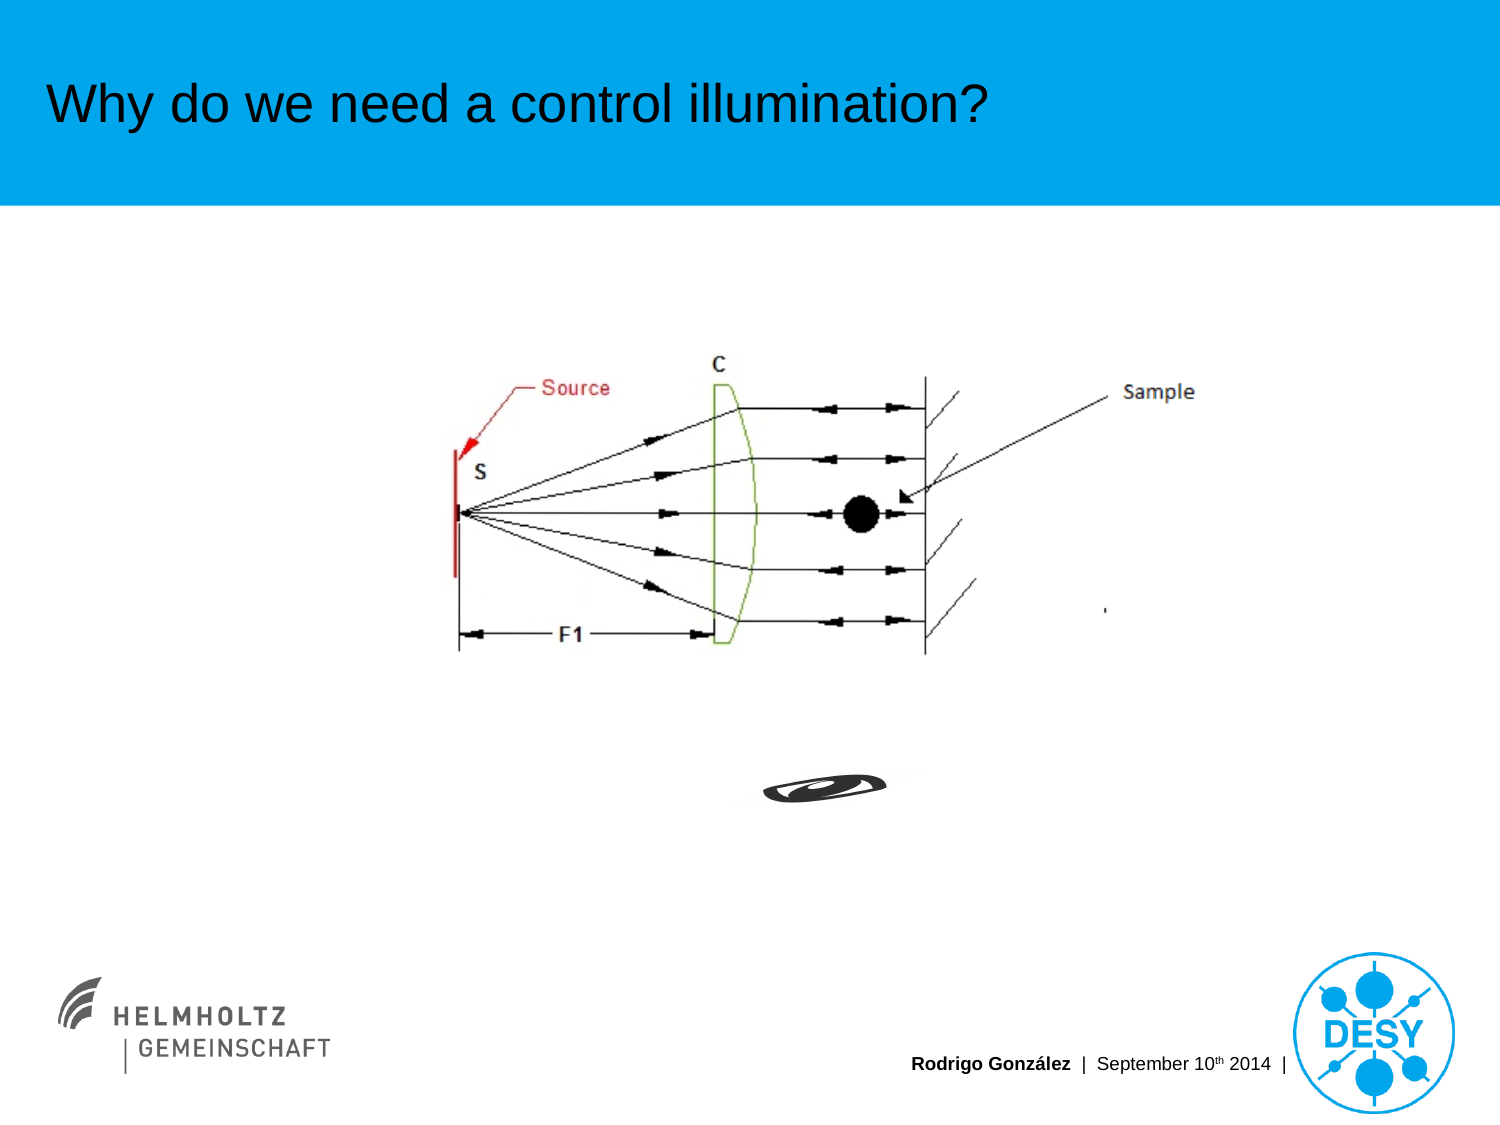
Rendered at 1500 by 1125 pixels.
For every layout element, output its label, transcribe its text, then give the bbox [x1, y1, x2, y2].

picture [1297, 956, 1452, 1111]
picture [727, 767, 934, 805]
title Why do we need a control illumination? [46, 0, 1444, 208]
picture [389, 313, 1253, 697]
picture [58, 977, 330, 1074]
picture [1290, 948, 1466, 1114]
